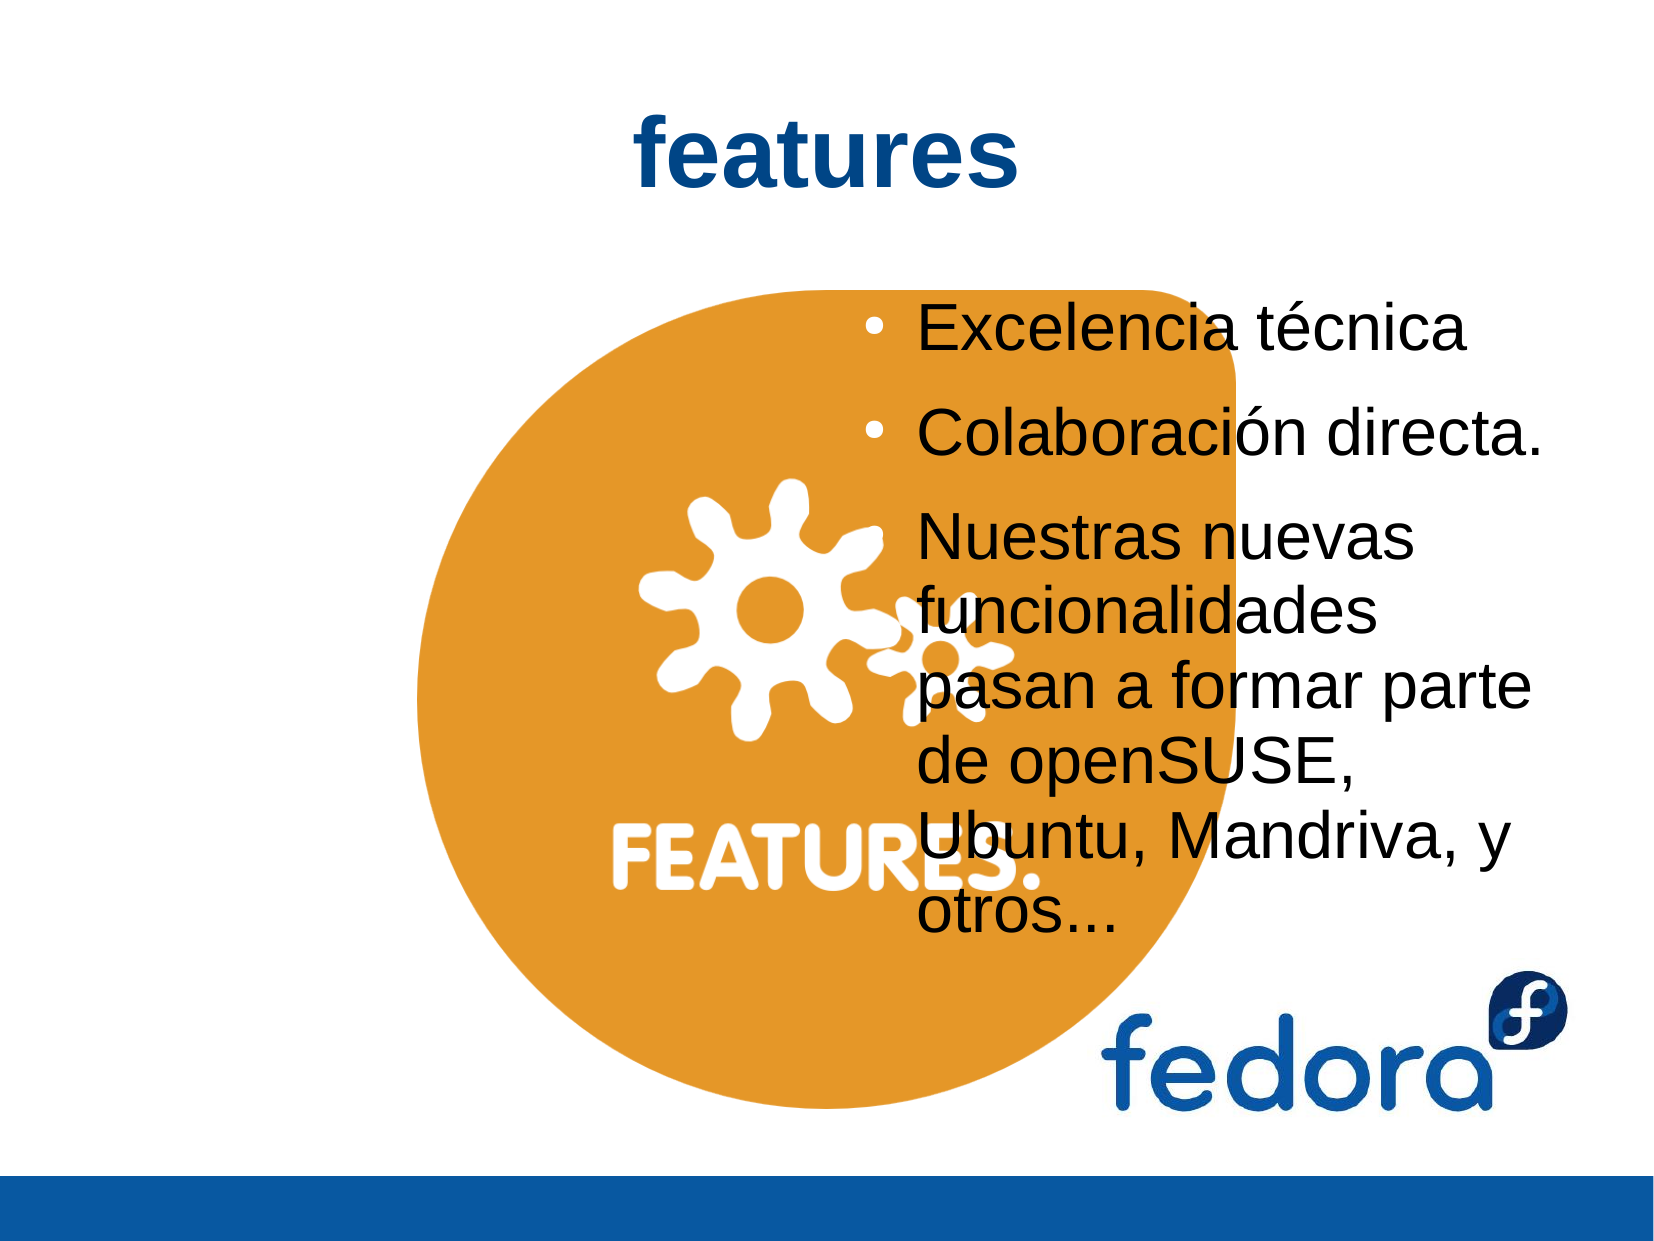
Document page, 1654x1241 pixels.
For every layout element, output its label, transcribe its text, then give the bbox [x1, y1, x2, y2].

picture [0, 1176, 1654, 1241]
picture [82, 290, 1576, 1125]
list Excelencia técnica Colaboración directa. Nuestras nuevas funcionalidades pasan a formar parte de openSUSE, Ubuntu, Mandriva, y otros... [845, 290, 1572, 1094]
title features [82, 56, 1571, 250]
